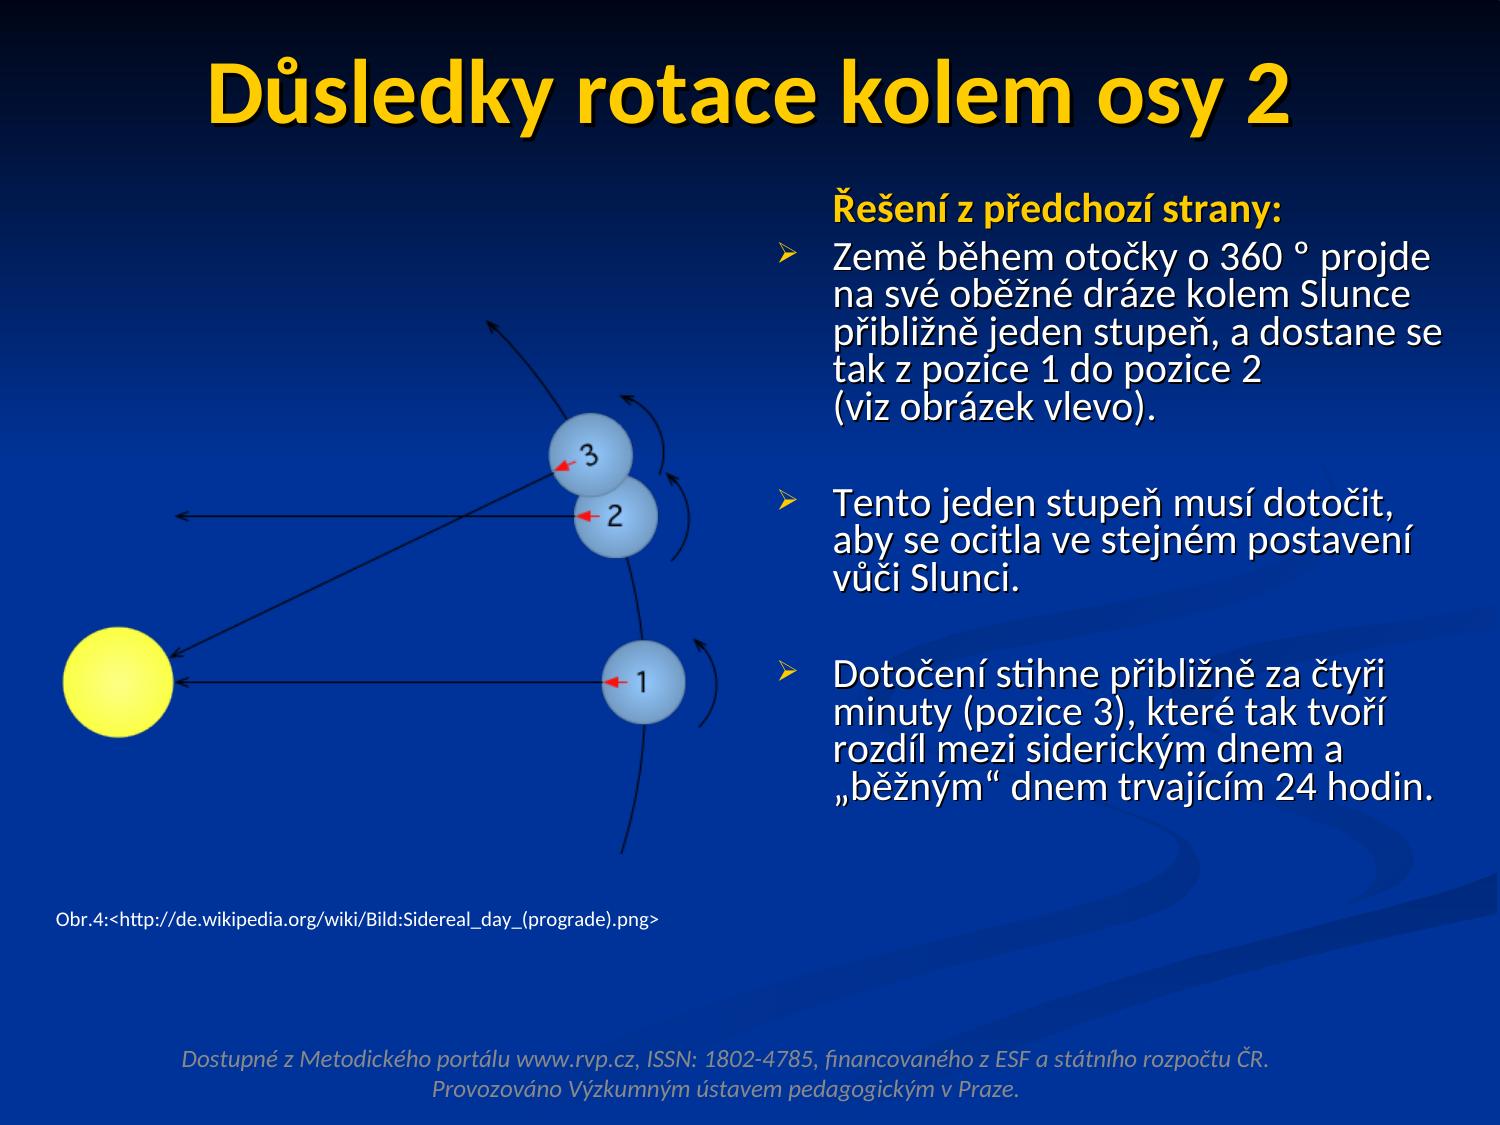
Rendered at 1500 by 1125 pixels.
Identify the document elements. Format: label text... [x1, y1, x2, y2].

text_box Dostupné z Metodického portálu www.rvp.cz, ISSN: 1802-4785, financovaného z ESF a státního rozpočtu ČR. Provozováno Výzkumným ústavem pedagogickým v Praze. [105, 1042, 1348, 1103]
picture [47, 302, 786, 854]
list Řešení z předchozí strany: Země během otočky o 360 º projde na své oběžné dráze kolem Slunce přibližně jeden stupeň, a dostane se tak z pozice 1 do pozice 2 (viz obrázek vlevo). Tento jeden stupeň musí dotočit, aby se ocitla ve stejném postavení vůči Slunci. Dotočení stihne přibližně za čtyři minuty (pozice 3), které tak tvoří rozdíl mezi siderickým dnem a „běžným“ dnem trvajícím 24 hodin. [761, 184, 1471, 1035]
title Důsledky rotace kolem osy 2 [75, 7, 1426, 195]
text_box Obr.4:<http://de.wikipedia.org/wiki/Bild:Sidereal_day_(prograde).png> [41, 881, 715, 942]
